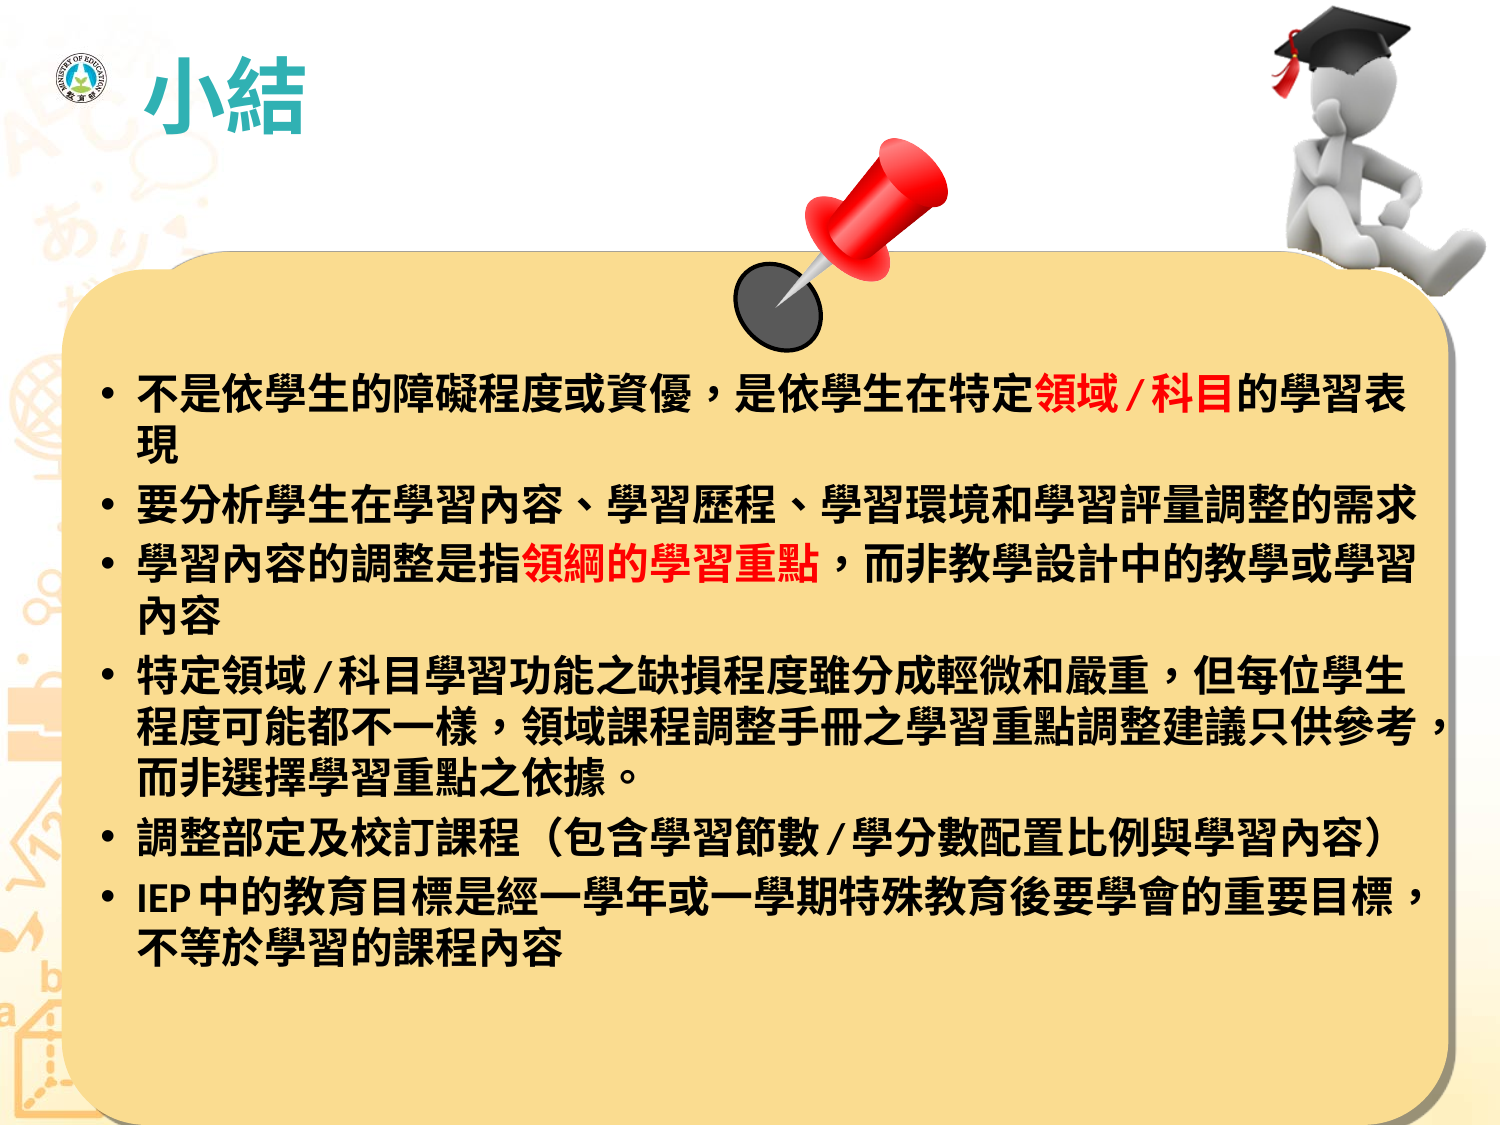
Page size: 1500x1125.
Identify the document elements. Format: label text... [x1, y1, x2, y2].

picture [0, 0, 1500, 1125]
list 不是依學生的障礙程度或資優，是依學生在特定領域/科目的學習表現 要分析學生在學習內容、學習歷程、學習環境和學習評量調整的需求 學習內容的調整是指領綱的學習重點，而非教學設計中的教學或學習內容 特定領域/科目學習功能之缺損程度雖分成輕微和嚴重，但每位學生程度可能都不一樣，領域課程調整手冊之學習重點調整建議只供參考，而非選擇學習重點之依據。 調整部定及校訂課程（包含學習節數/學分數配置比例與學習內容） IEP中的教育目標是經一學年或一學期特殊教育後要學會的重要目標，不等於學習的課程內容 [85, 359, 1436, 1090]
text_box [61, 251, 1449, 1125]
title 小結 [127, 36, 1478, 178]
